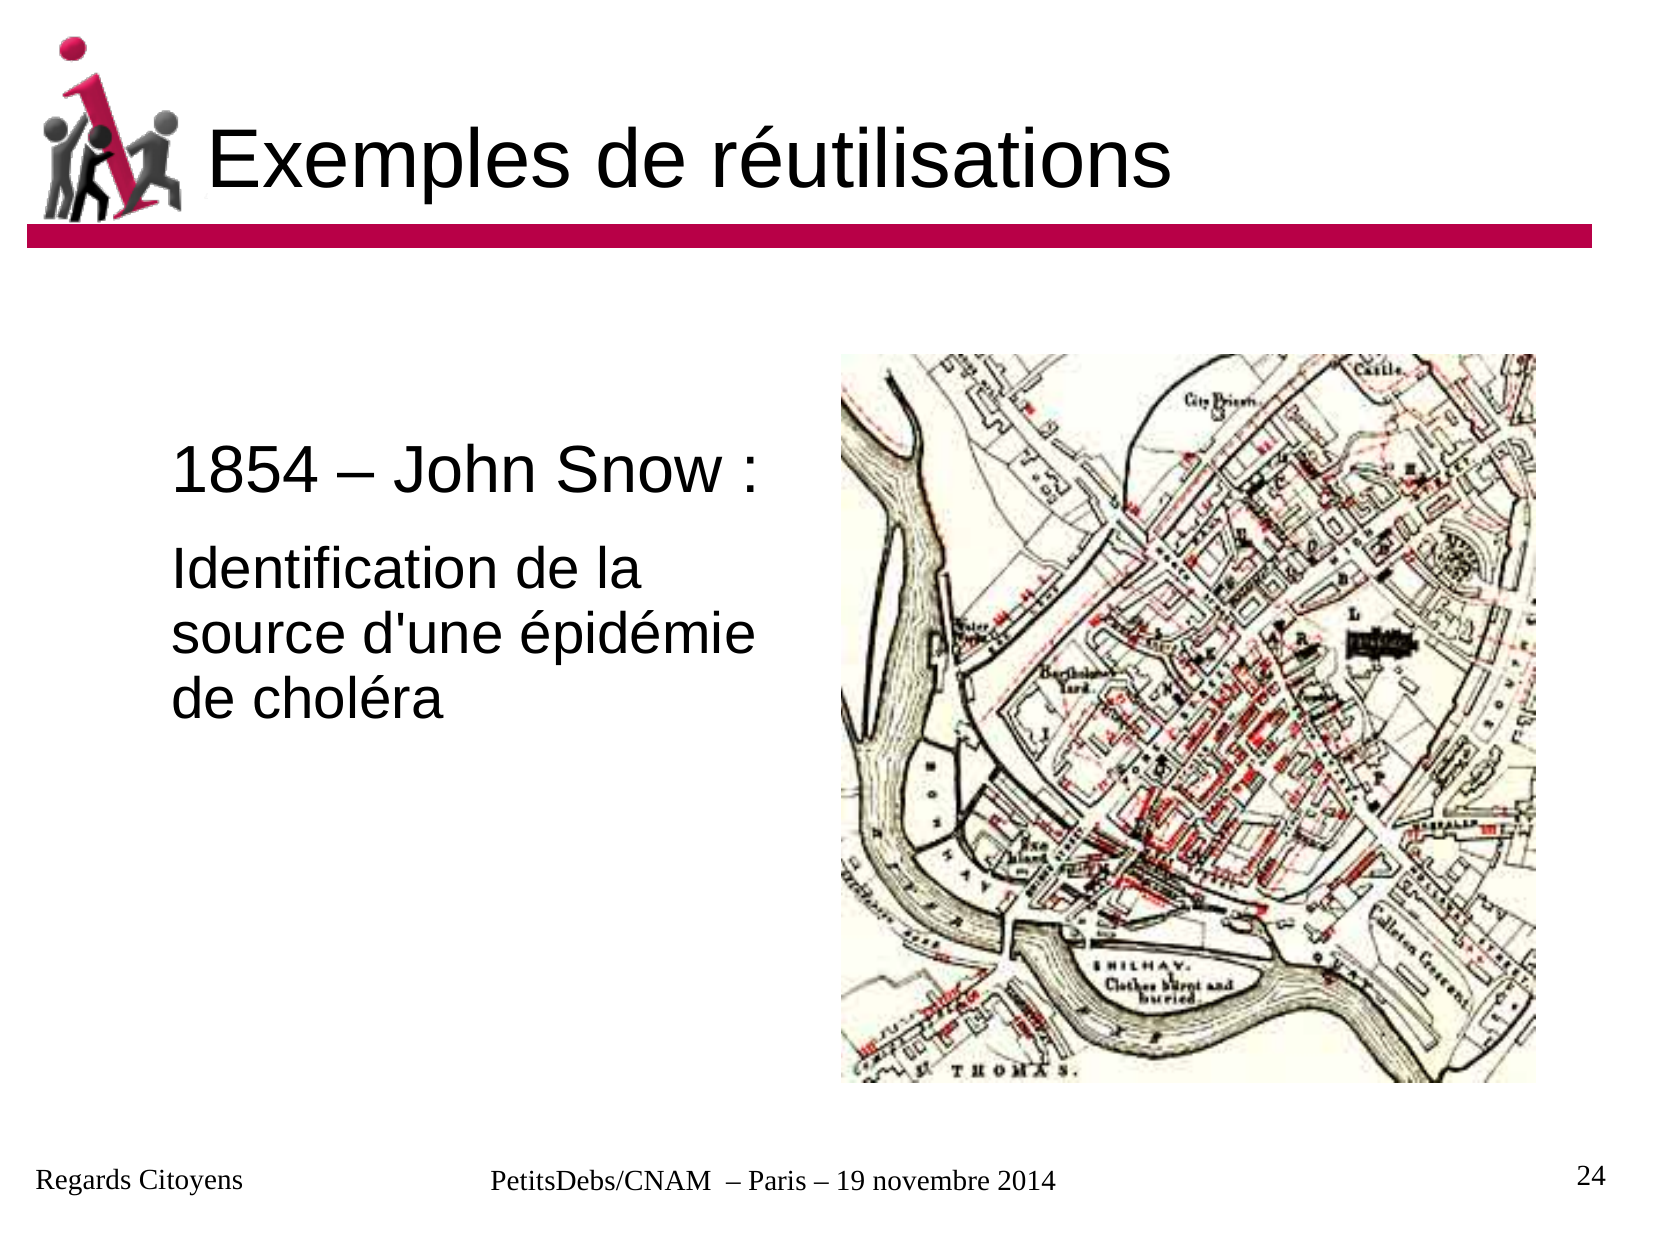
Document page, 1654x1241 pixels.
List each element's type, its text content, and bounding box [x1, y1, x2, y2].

picture [841, 354, 1536, 1083]
list 1854 – John Snow : Identification de la source d'une épidémie de choléra [100, 431, 827, 958]
title Exemples de réutilisations [206, 55, 1595, 263]
picture [27, 31, 208, 224]
